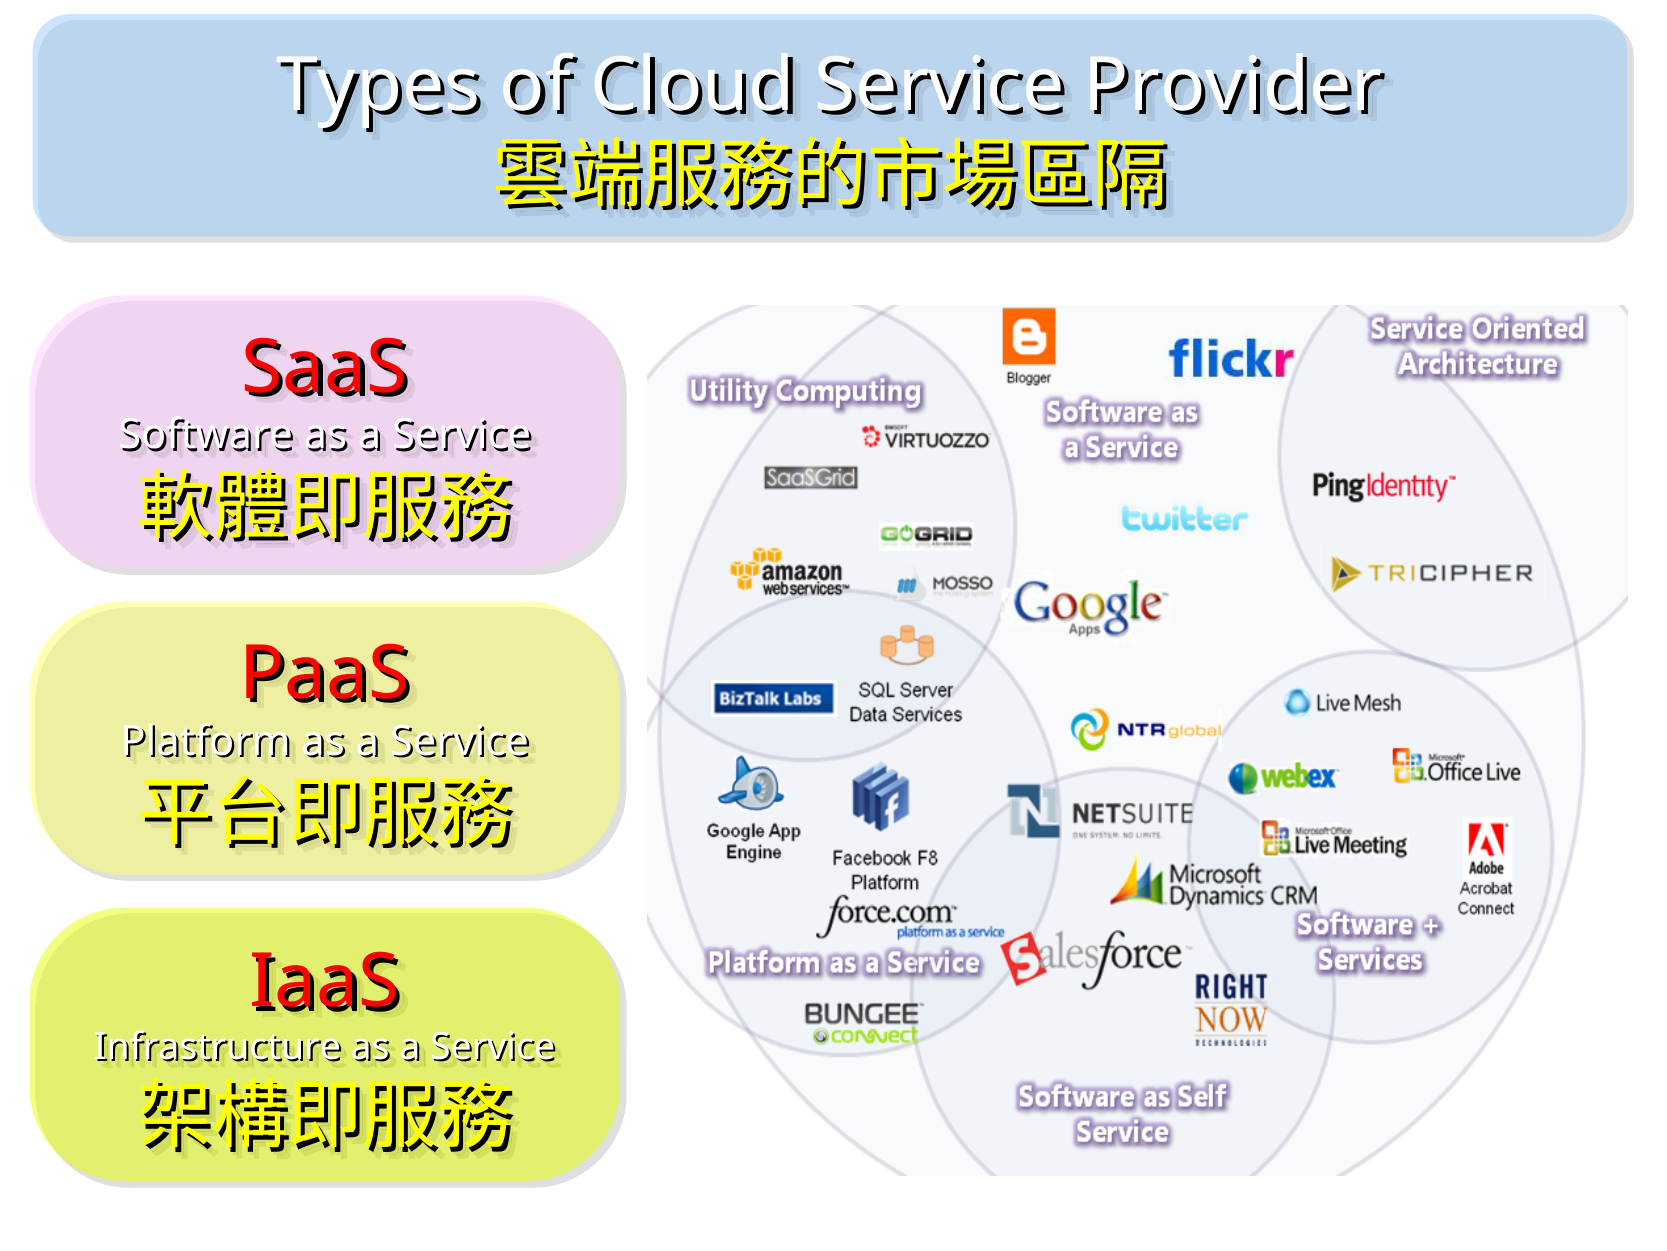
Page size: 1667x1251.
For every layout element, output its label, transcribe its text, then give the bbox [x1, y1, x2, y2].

text_box Types of Cloud Service Provider 雲端服務的市場區隔 [32, 14, 1628, 237]
text_box SaaS Software as a Service 軟體即服務 [29, 295, 621, 569]
picture [647, 305, 1628, 1176]
text_box IaaS Infrastructure as a Service 架構即服務 [29, 907, 621, 1182]
text_box PaaS Platform as a Service 平台即服務 [29, 601, 621, 875]
